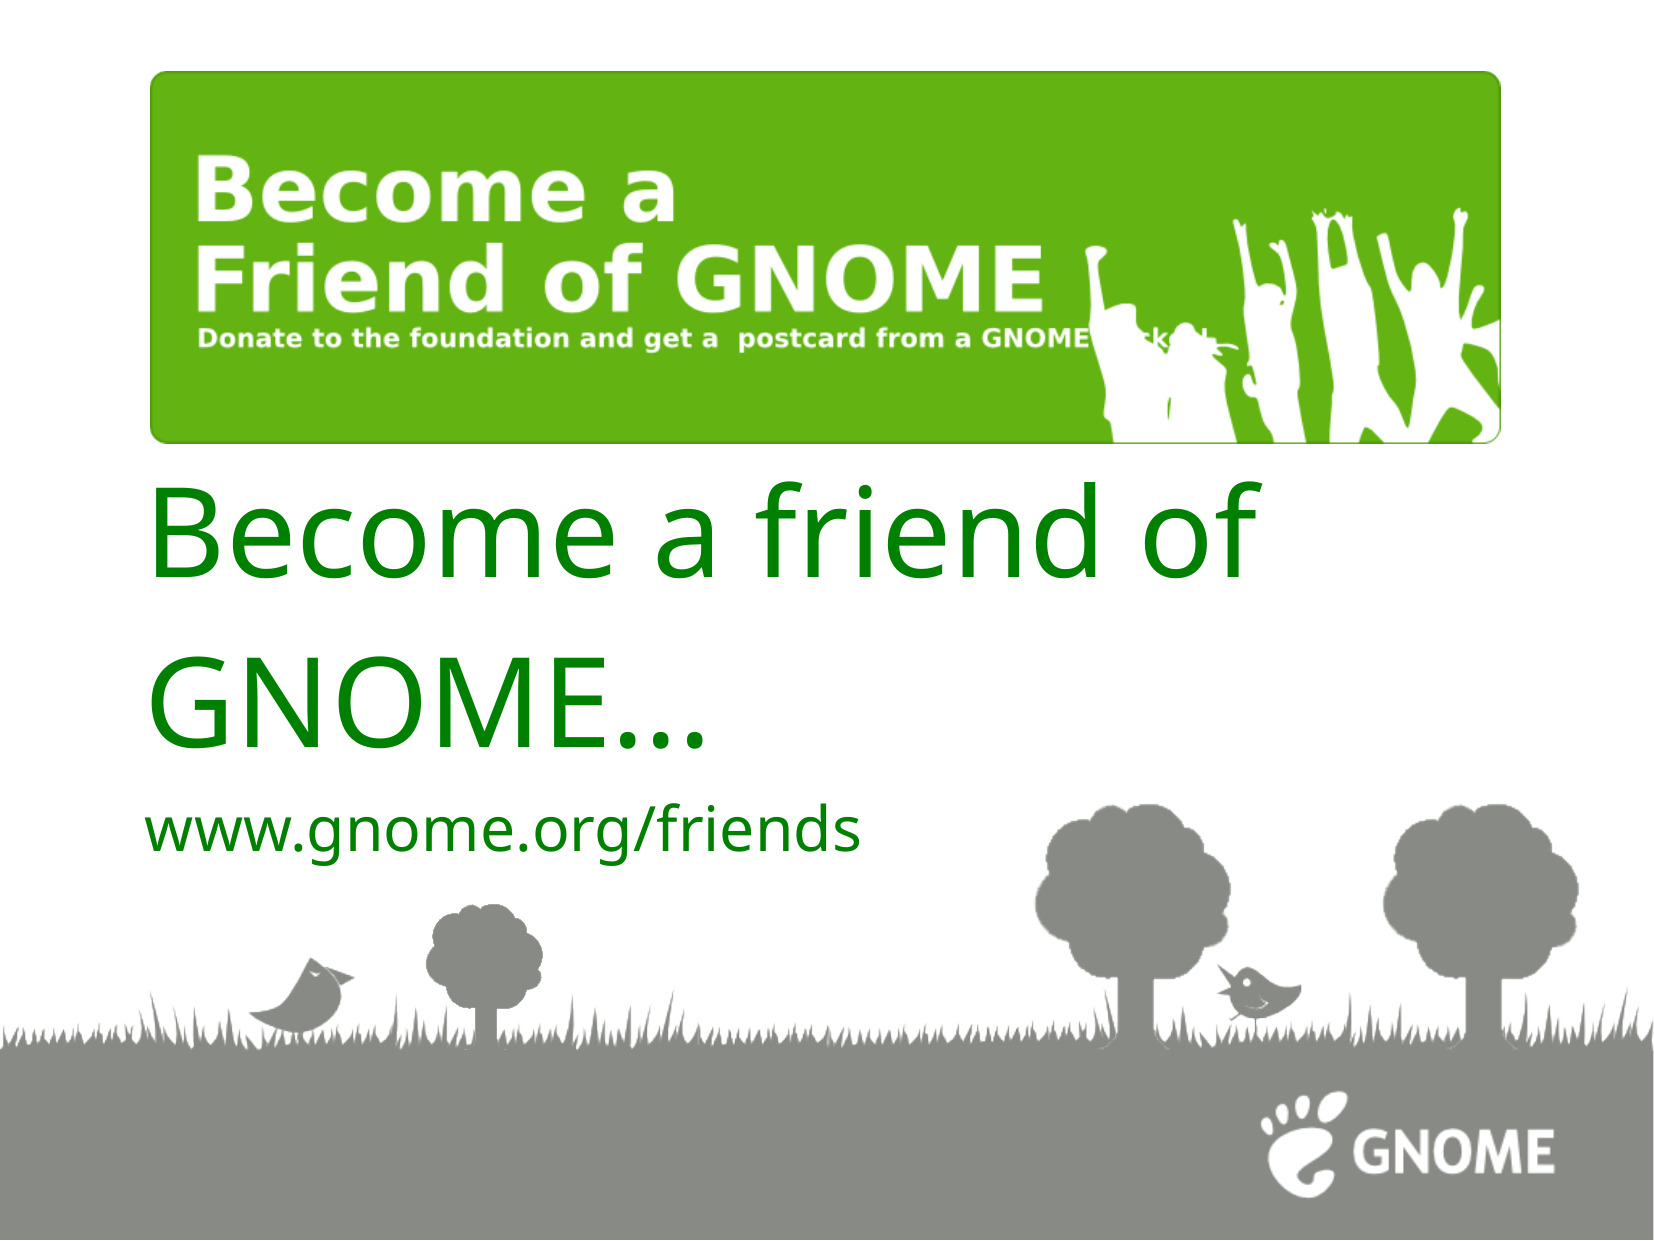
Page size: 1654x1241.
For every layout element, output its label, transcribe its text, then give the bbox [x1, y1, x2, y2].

picture [0, 0, 1654, 1240]
text_box Become a friend of GNOME... www.gnome.org/friends [130, 436, 1556, 869]
